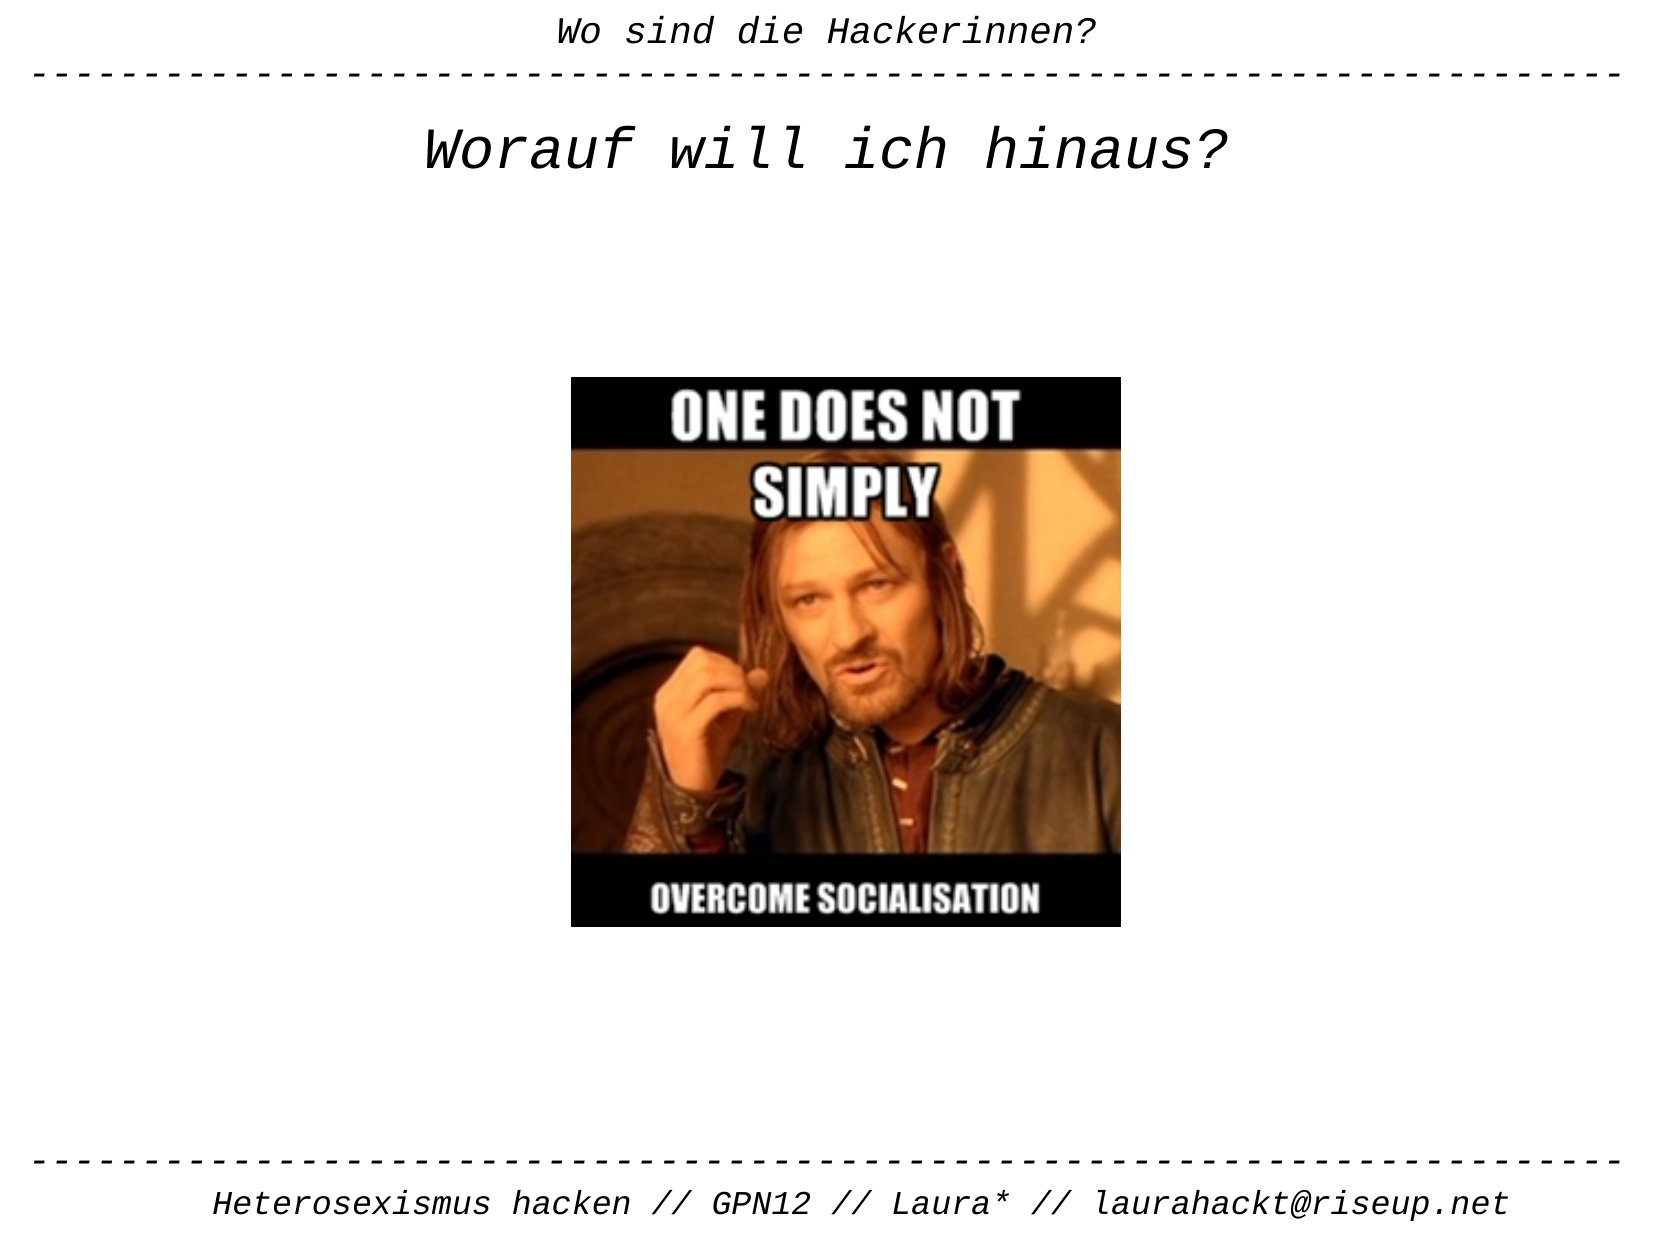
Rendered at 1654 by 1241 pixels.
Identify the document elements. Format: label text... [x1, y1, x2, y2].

picture [571, 377, 1121, 927]
title Worauf will ich hinaus? [82, 98, 1571, 257]
list Heterosexismus hacken // GPN12 // Laura* // laurahackt@riseup.net [0, 1186, 1654, 1241]
title Wo sind die Hackerinnen? ----------------------------------------------------------------------- [0, 12, 1654, 98]
title ----------------------------------------------------------------------- [0, 1098, 1654, 1184]
